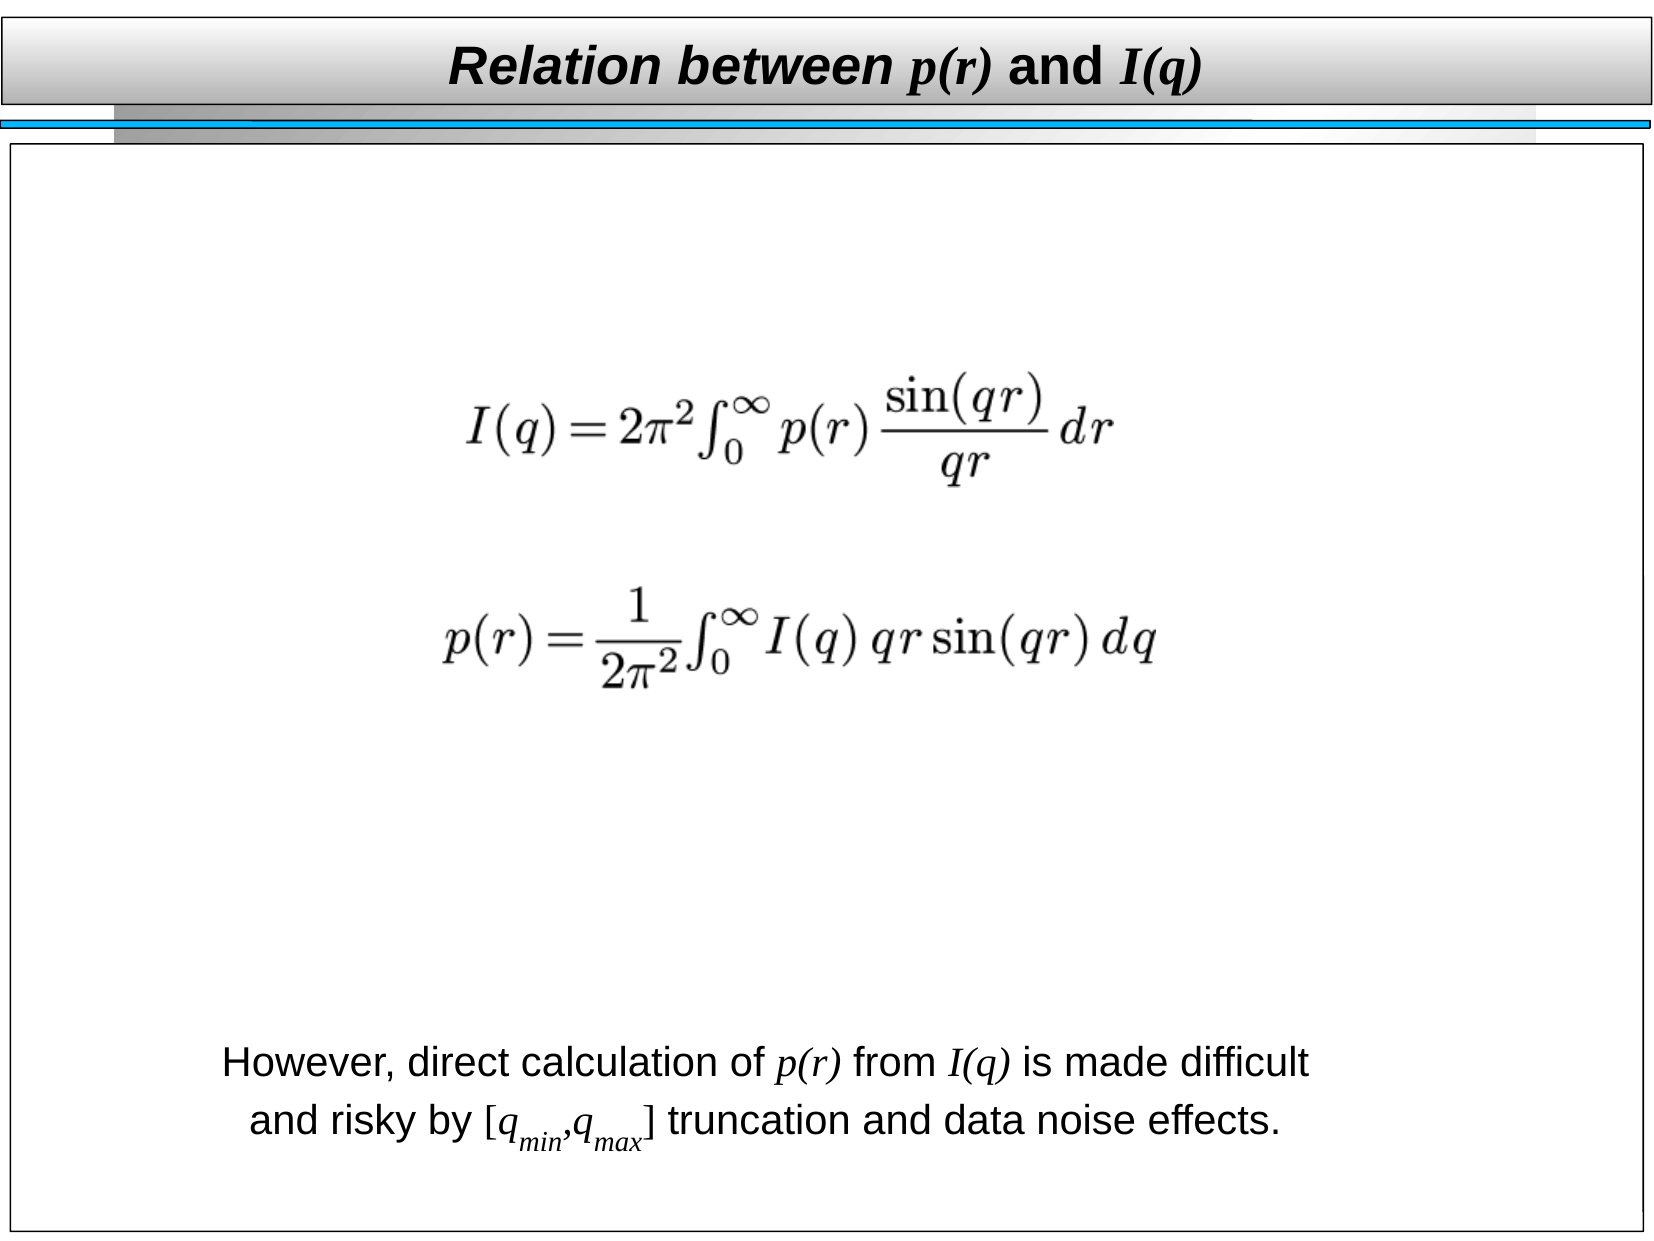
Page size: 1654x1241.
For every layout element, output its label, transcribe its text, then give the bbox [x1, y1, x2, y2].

text_box [0, 120, 1651, 129]
picture [442, 586, 1156, 690]
picture [465, 371, 1114, 488]
text_box However, direct calculation of p(r) from I(q) is made difficult and risky by [qmin,qmax] truncation and data noise effects. [185, 1027, 1346, 1165]
text_box Relation between p(r) and I(q) [1, 17, 1652, 105]
